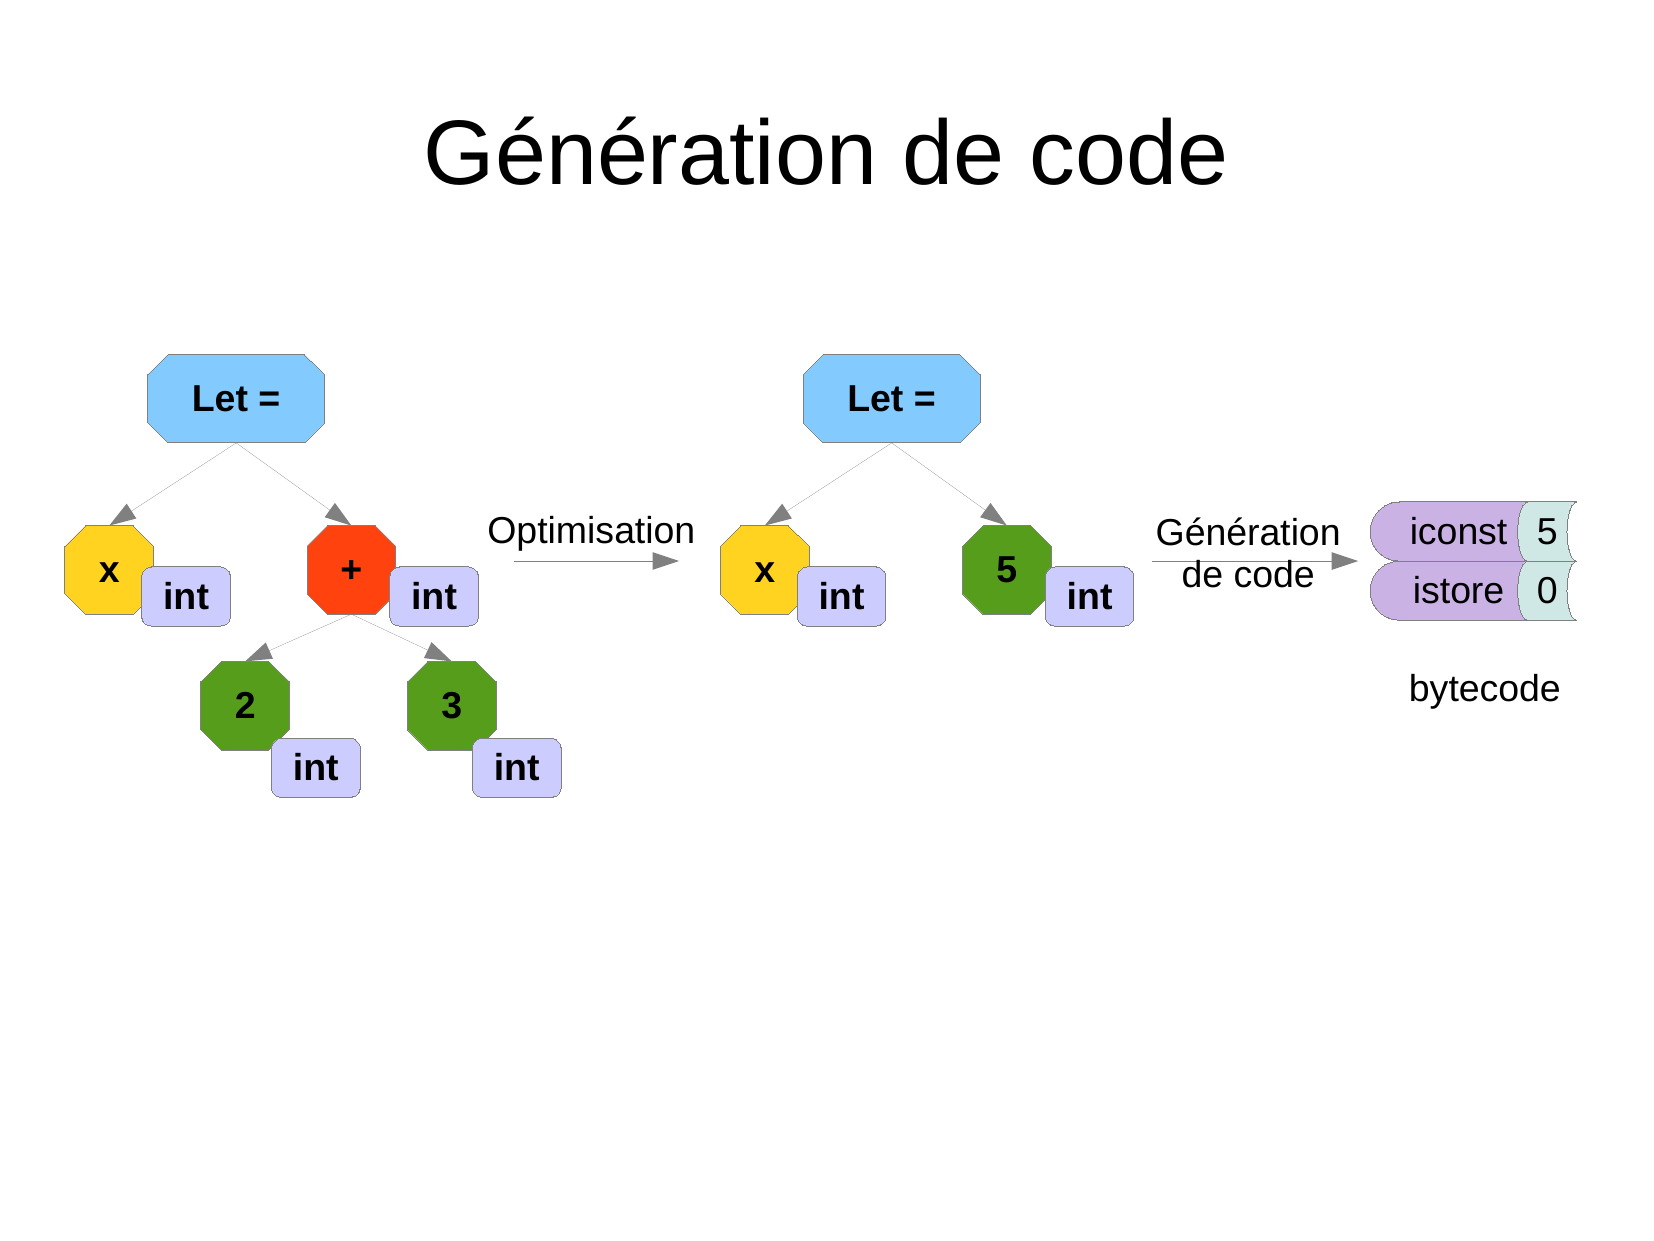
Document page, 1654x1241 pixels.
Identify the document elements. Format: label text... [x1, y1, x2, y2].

text_box Let = [147, 354, 325, 443]
text_box int [141, 566, 231, 627]
text_box 2 [200, 661, 290, 751]
text_box 3 [407, 661, 497, 751]
text_box iconst [1370, 501, 1527, 561]
text_box 5 [962, 525, 1052, 615]
text_box int [472, 738, 562, 798]
text_box 5 [1517, 501, 1577, 561]
text_box Génération de code [1140, 504, 1356, 604]
text_box + [307, 525, 396, 615]
text_box istore [1370, 561, 1527, 621]
text_box x [64, 525, 154, 615]
text_box Optimisation [472, 501, 711, 559]
text_box int [1045, 566, 1134, 627]
title Génération de code [82, 49, 1571, 257]
text_box int [797, 566, 886, 627]
text_box int [271, 738, 361, 798]
text_box 0 [1517, 561, 1577, 621]
text_box int [389, 566, 479, 627]
text_box bytecode [1394, 660, 1576, 717]
text_box x [720, 525, 810, 615]
text_box Let = [803, 354, 981, 443]
